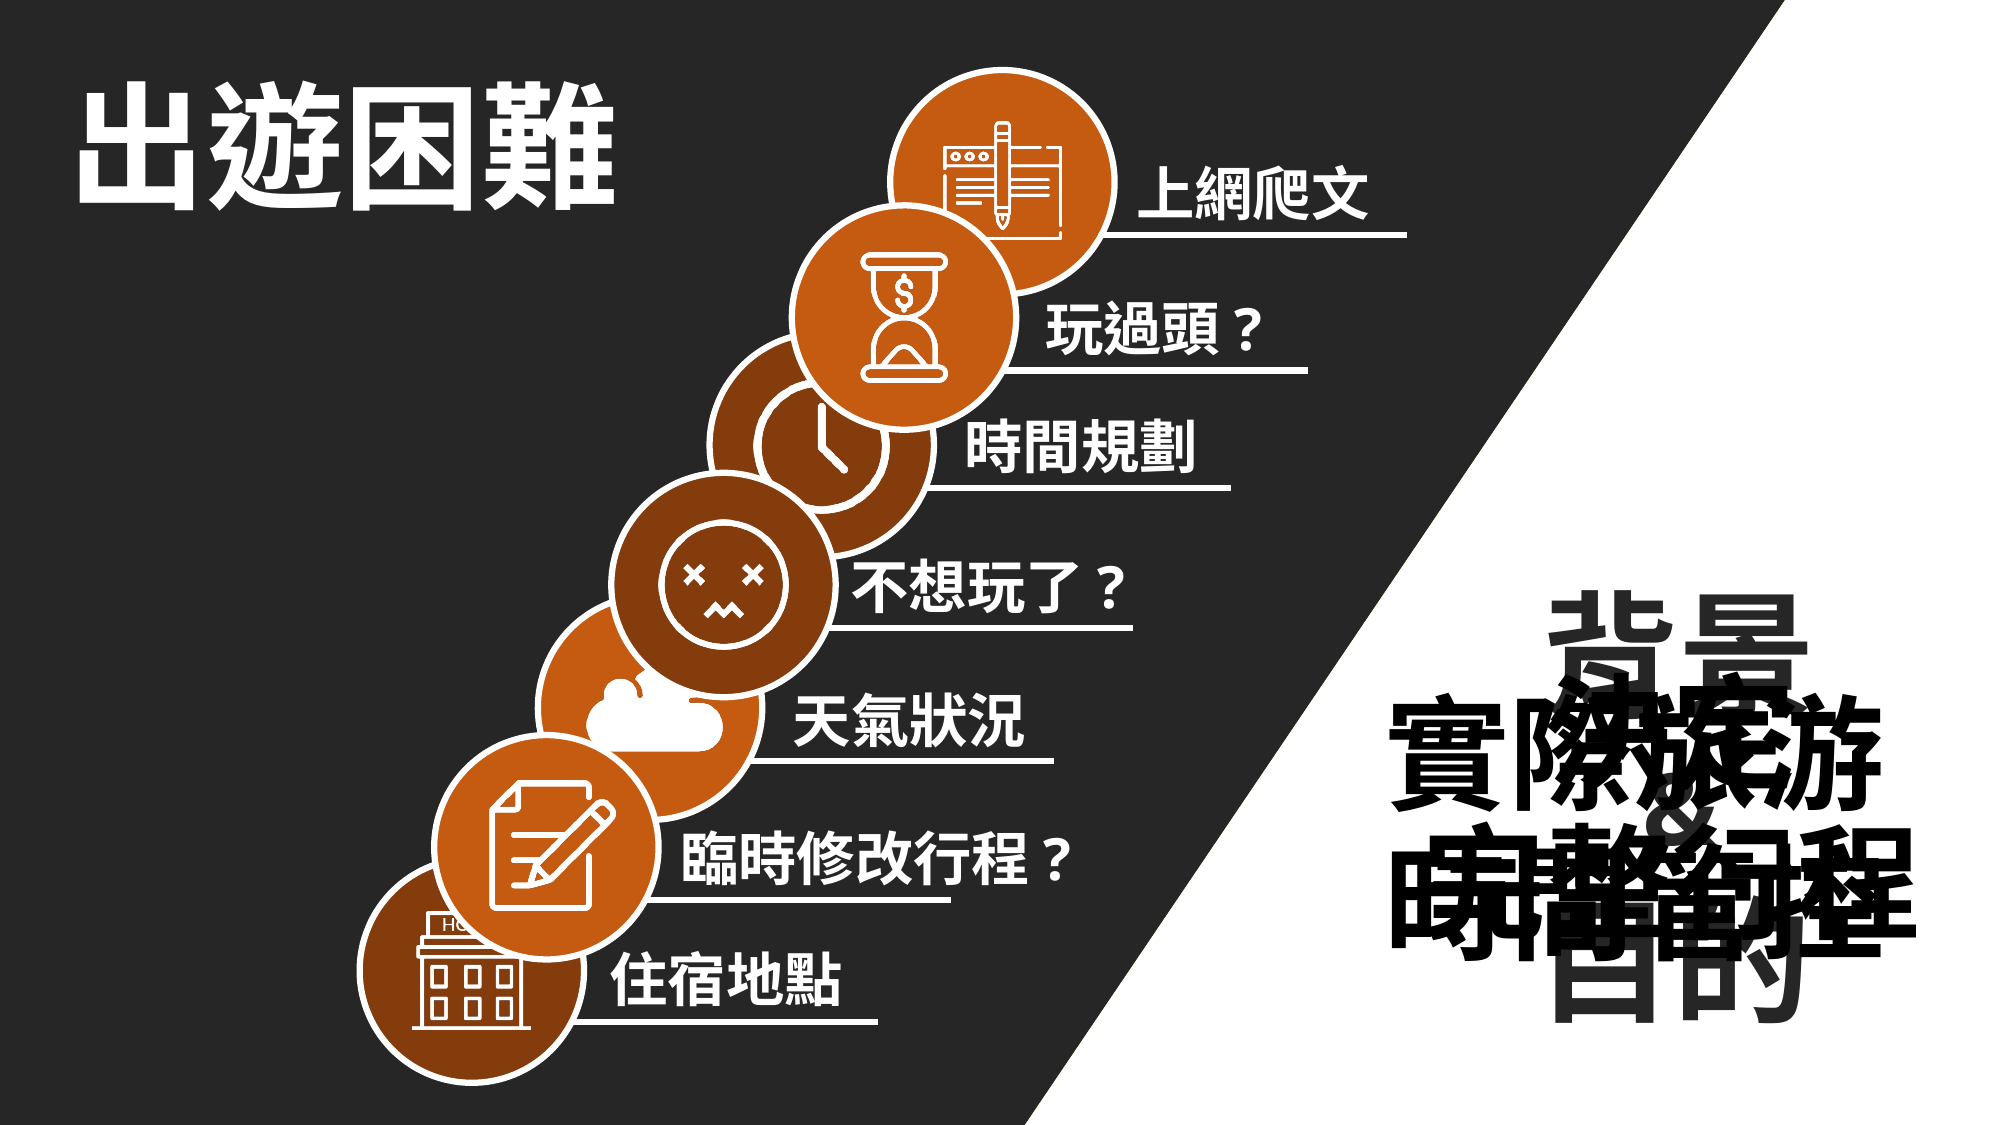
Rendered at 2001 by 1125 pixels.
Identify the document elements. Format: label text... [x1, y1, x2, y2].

text_box 實際旅游 時間管控 [1370, 668, 1900, 983]
text_box 不想玩了? [835, 543, 1144, 629]
picture [658, 520, 789, 650]
picture [753, 378, 890, 514]
text_box [0, 0, 2000, 1125]
text_box 上網爬文 [1121, 149, 1394, 236]
text_box 背景 [1378, 562, 1979, 745]
text_box 臨時修改行程? [665, 814, 1094, 901]
text_box 時間規劃 [949, 402, 1222, 489]
text_box 決定 完整行程 [1397, 647, 1947, 966]
picture [412, 911, 531, 1030]
picture [487, 780, 618, 911]
text_box 目的 [1521, 983, 1837, 1050]
text_box 玩過頭? [1030, 284, 1278, 367]
picture [943, 121, 1062, 240]
picture [839, 252, 969, 383]
text_box 住宿地點 [594, 936, 867, 1022]
picture [586, 639, 723, 776]
text_box 出遊困難 [53, 53, 655, 236]
text_box 天氣狀況 [777, 676, 1051, 758]
